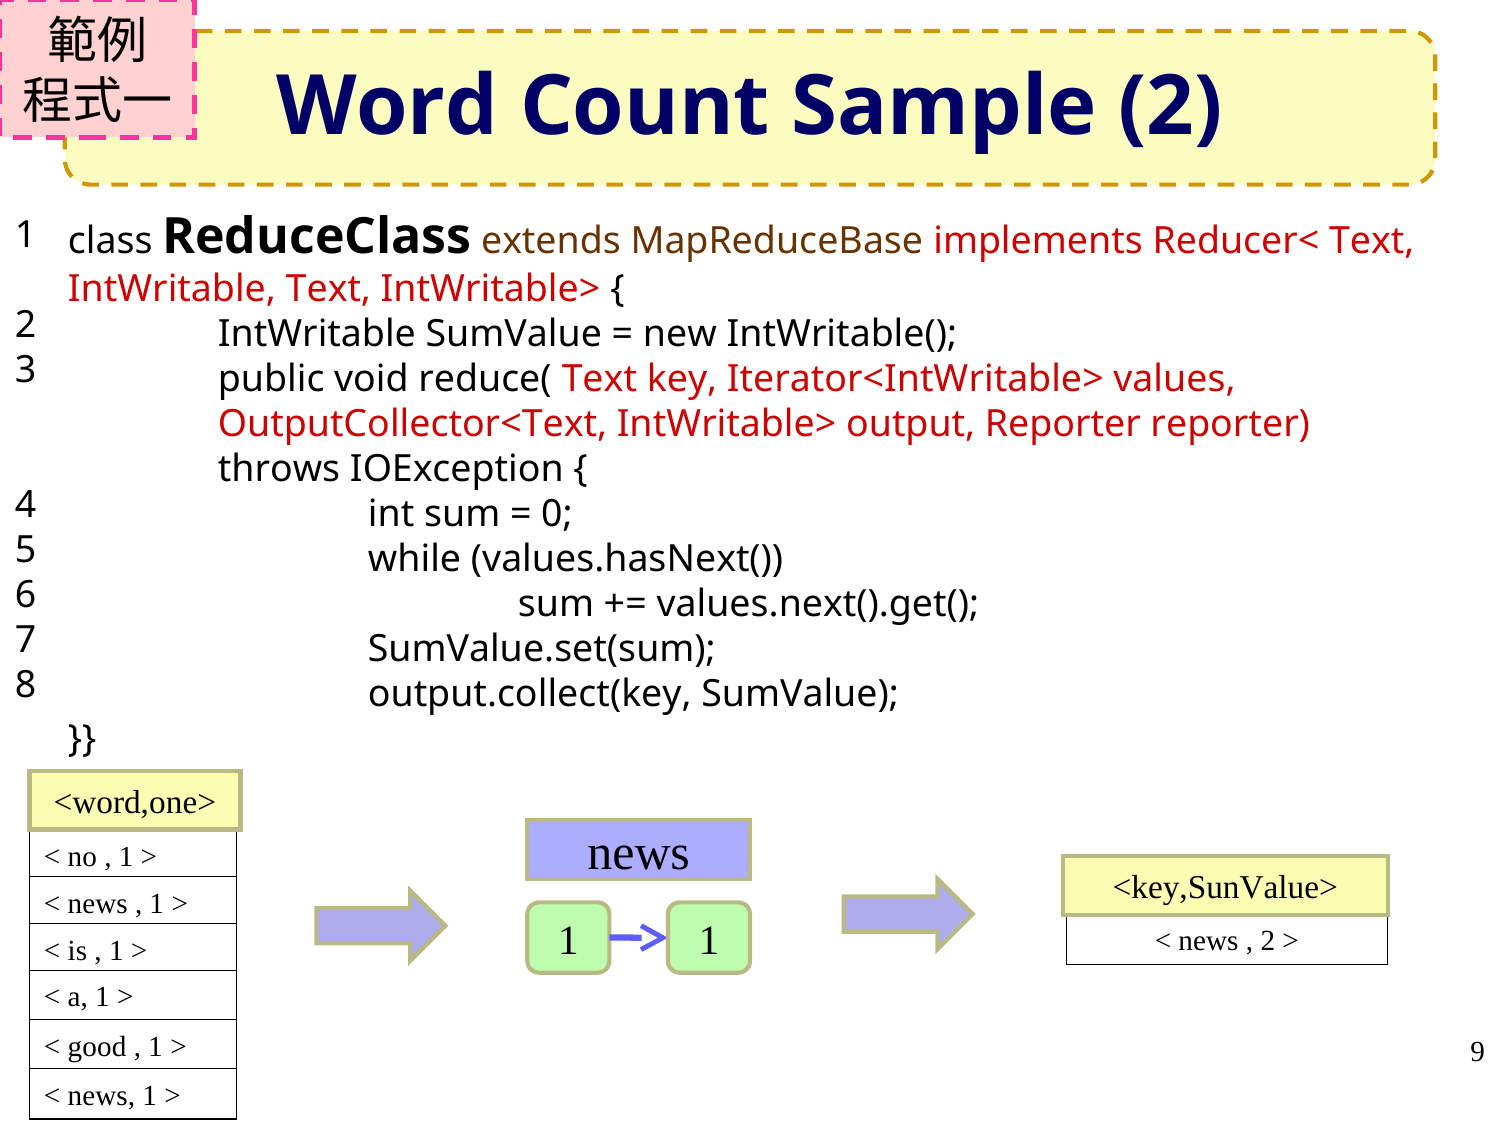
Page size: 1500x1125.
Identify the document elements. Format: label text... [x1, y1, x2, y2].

text_box <word,one> [29, 770, 241, 830]
text_box 1 2 3 4 5 6 7 8 [0, 202, 71, 713]
text_box 1 [667, 902, 751, 973]
text_box < is , 1 > [29, 923, 237, 970]
text_box class ReduceClass extends MapReduceBase implements Reducer< Text, IntWritable, Text, IntWritable> { IntWritable SumValue = new IntWritable(); public void reduce( Text key, Iterator<IntWritable> values, OutputCollector<Text, IntWritable> output, Reporter reporter) throws IOException { int sum = 0; while (values.hasNext()) sum += values.next().get(); SumValue.set(sum); output.collect(key, SumValue); }} [53, 196, 1500, 767]
text_box < news, 1 > [29, 1068, 237, 1119]
text_box < news , 2 > [1066, 915, 1388, 965]
text_box < no , 1 > [29, 830, 237, 876]
text_box 範例 程式一 [0, 0, 195, 138]
text_box 1 [527, 902, 610, 973]
text_box < good , 1 > [29, 1019, 237, 1068]
text_box news [527, 820, 751, 879]
text_box < a, 1 > [29, 970, 237, 1019]
text_box < news , 1 > [29, 876, 237, 923]
text_box [316, 890, 446, 961]
title Word Count Sample (2) [112, 30, 1388, 173]
text_box [843, 878, 973, 950]
text_box <key,SunValue> [1062, 856, 1388, 915]
text_box <編號> [1324, 1025, 1500, 1101]
